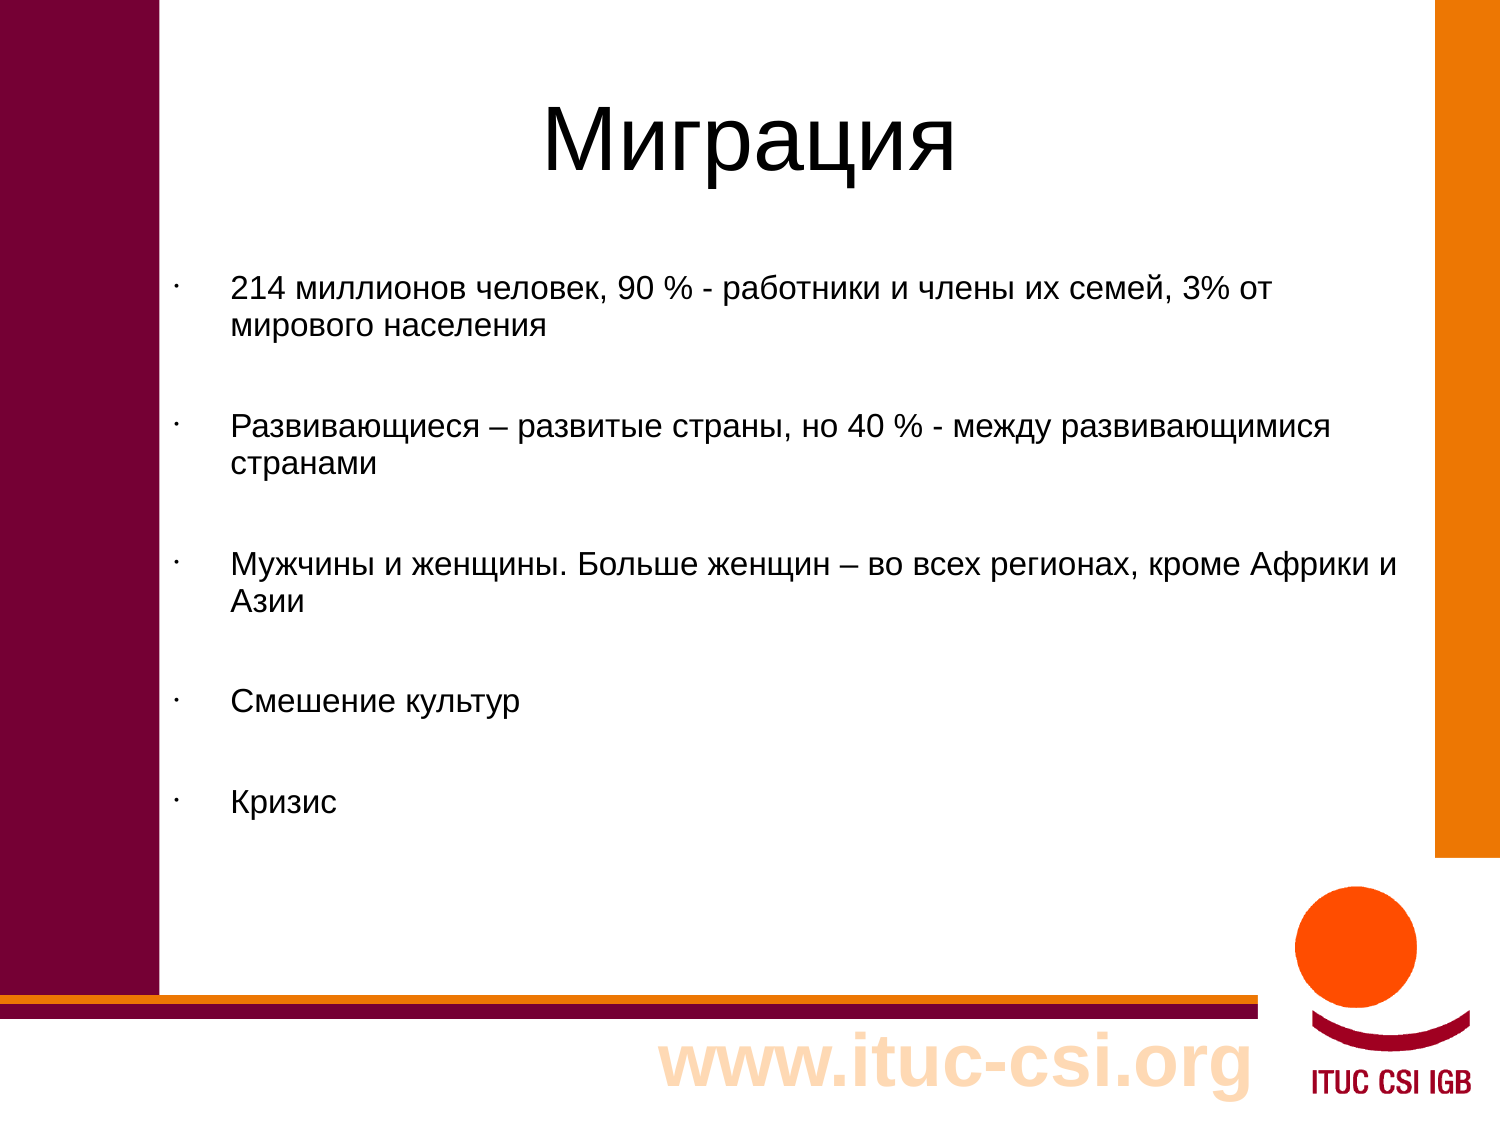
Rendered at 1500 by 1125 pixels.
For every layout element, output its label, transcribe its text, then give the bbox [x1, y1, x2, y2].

picture [1295, 886, 1471, 1094]
text_box www.ituc-csi.org [100, 1011, 1270, 1117]
text_box [0, 0, 160, 995]
text_box [0, 0, 1500, 1125]
list 214 миллионов человек, 90 % - работники и члены их семей, 3% от мирового населения Развивающиеся – развитые страны, но 40 % - между развивающимися странами Мужчины и женщины. Больше женщин – во всех регионах, кроме Африки и Азии Смешение культур Кризис [160, 262, 1425, 870]
title Миграция [160, 45, 1425, 233]
